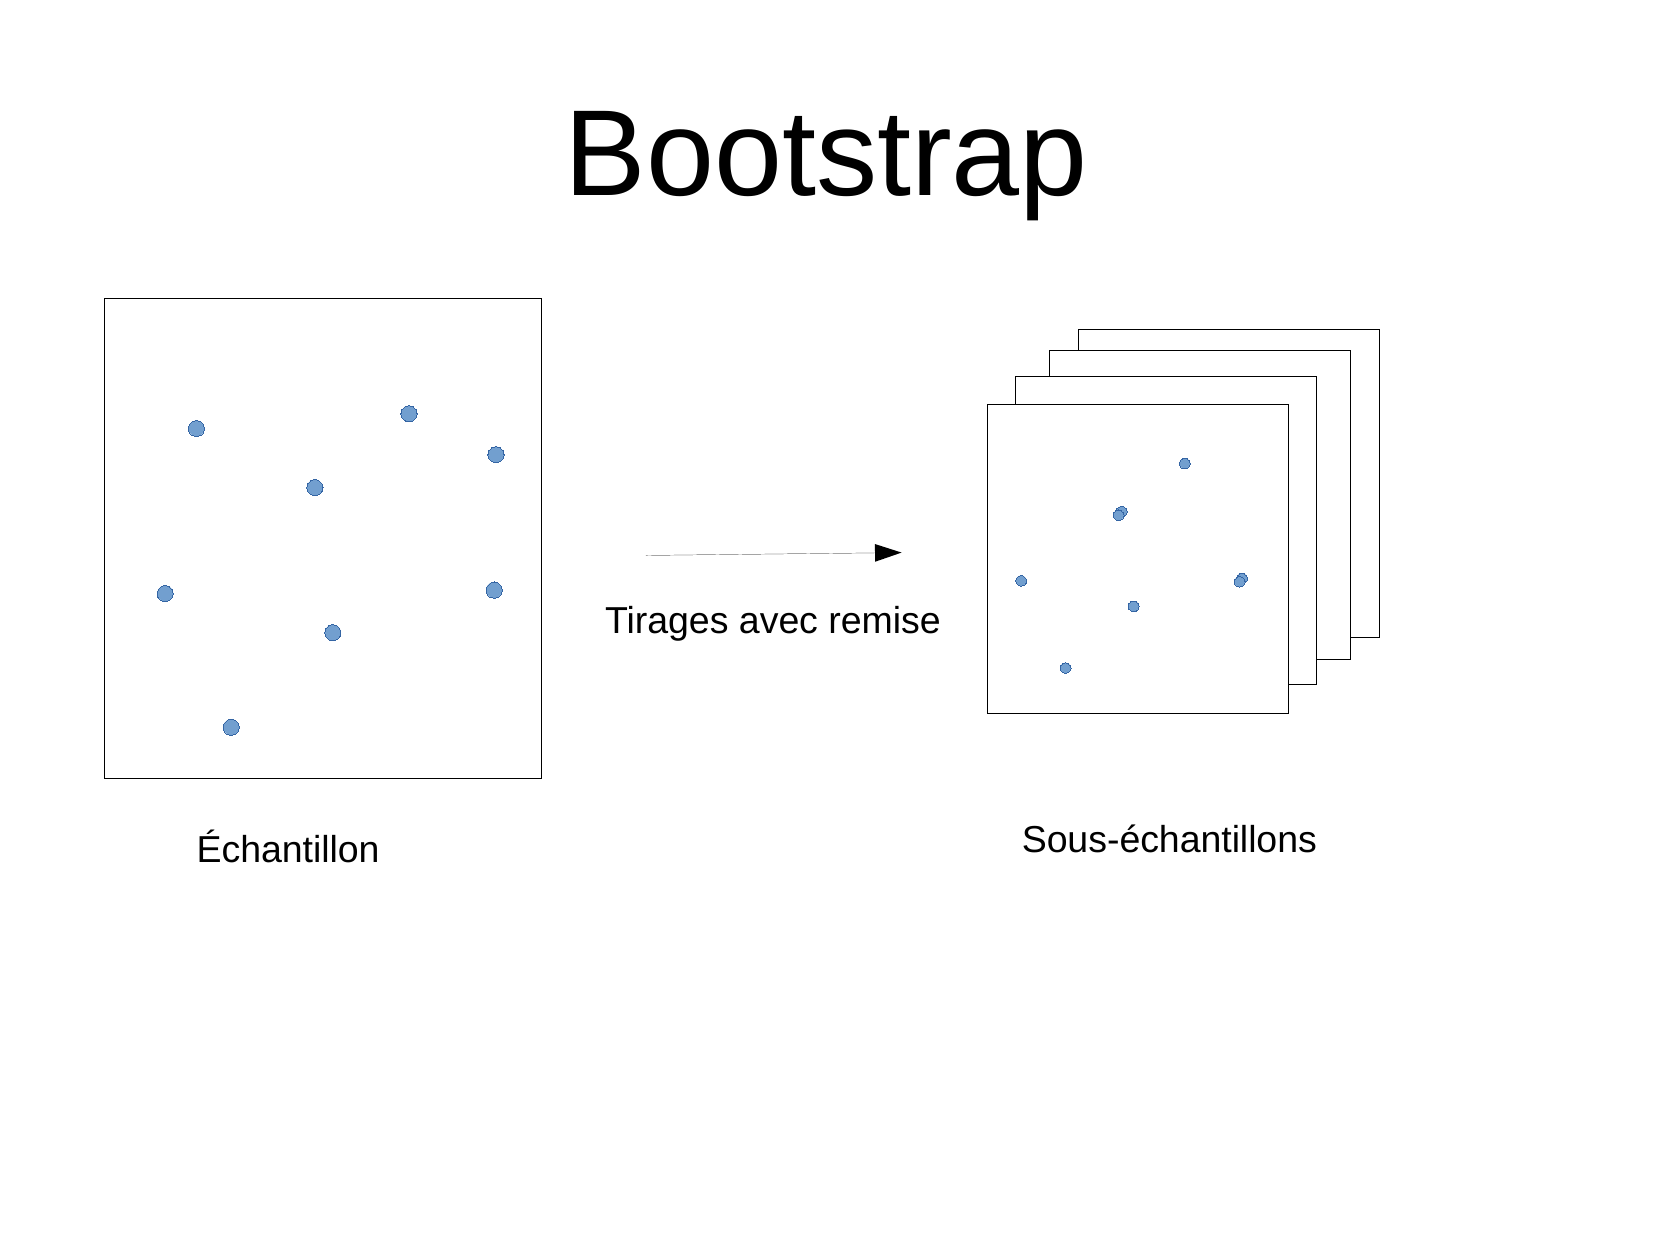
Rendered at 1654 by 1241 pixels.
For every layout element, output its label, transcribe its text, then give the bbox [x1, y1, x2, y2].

text_box [104, 298, 542, 779]
text_box Tirages avec remise [590, 592, 956, 650]
text_box Sous-échantillons [1007, 811, 1332, 868]
title Bootstrap [82, 49, 1571, 257]
text_box Échantillon [181, 821, 395, 878]
text_box [987, 329, 1380, 714]
